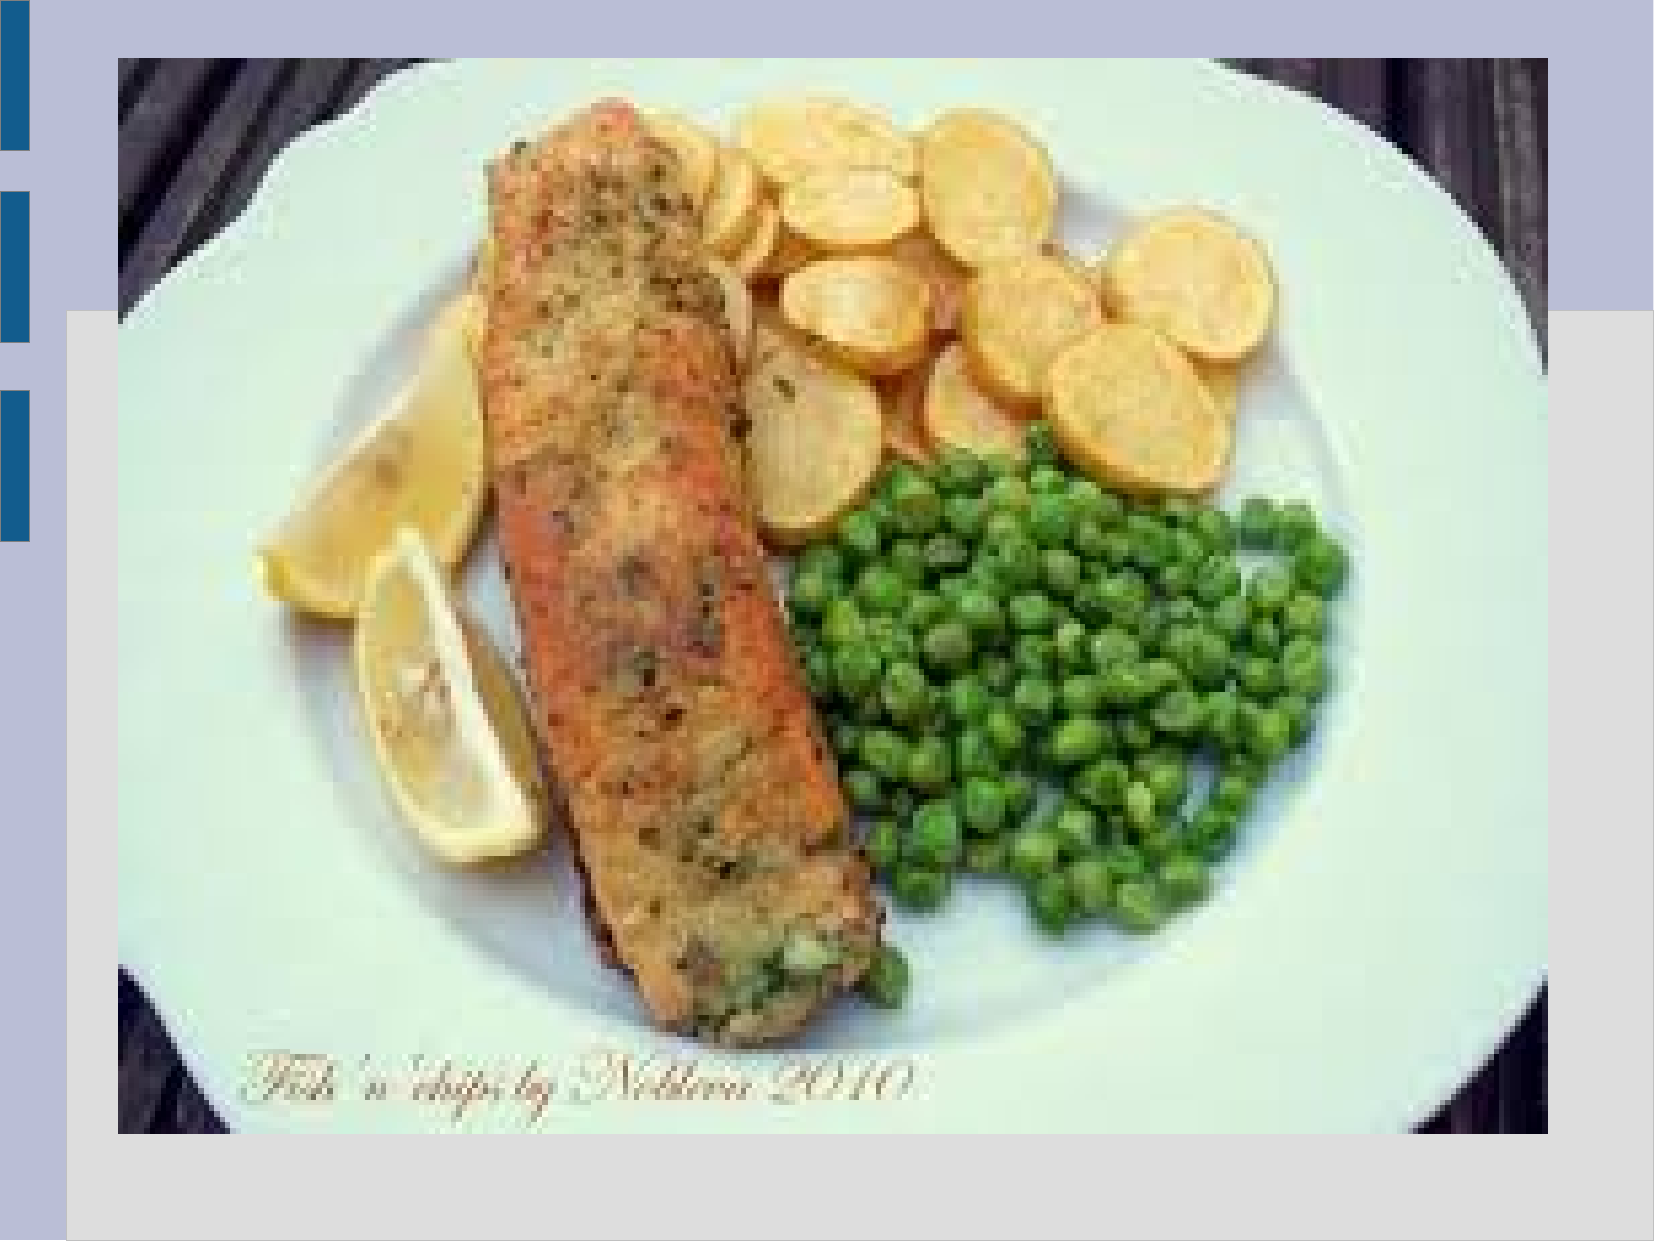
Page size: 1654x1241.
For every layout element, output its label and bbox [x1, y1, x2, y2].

picture [118, 58, 1548, 1134]
